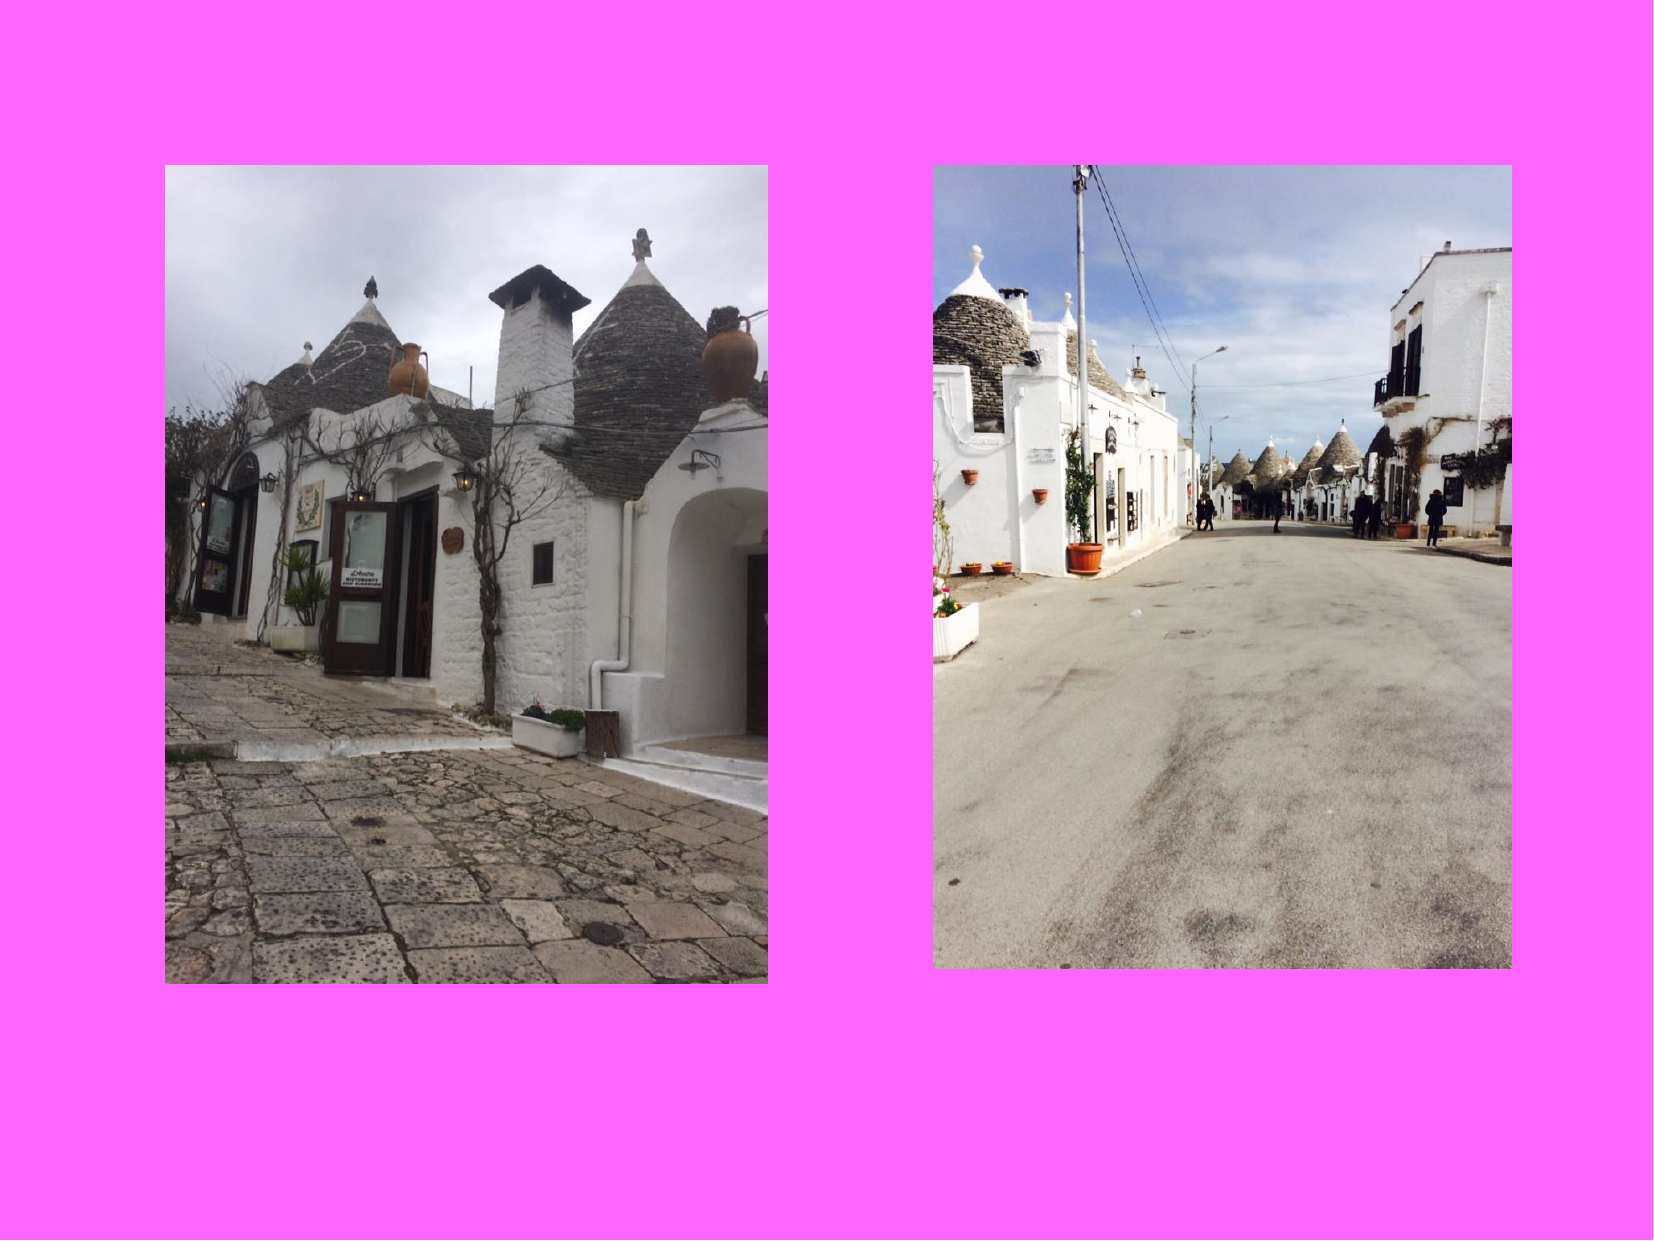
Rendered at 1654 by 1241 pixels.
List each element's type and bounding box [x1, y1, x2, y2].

picture [165, 165, 768, 984]
picture [933, 165, 1512, 969]
